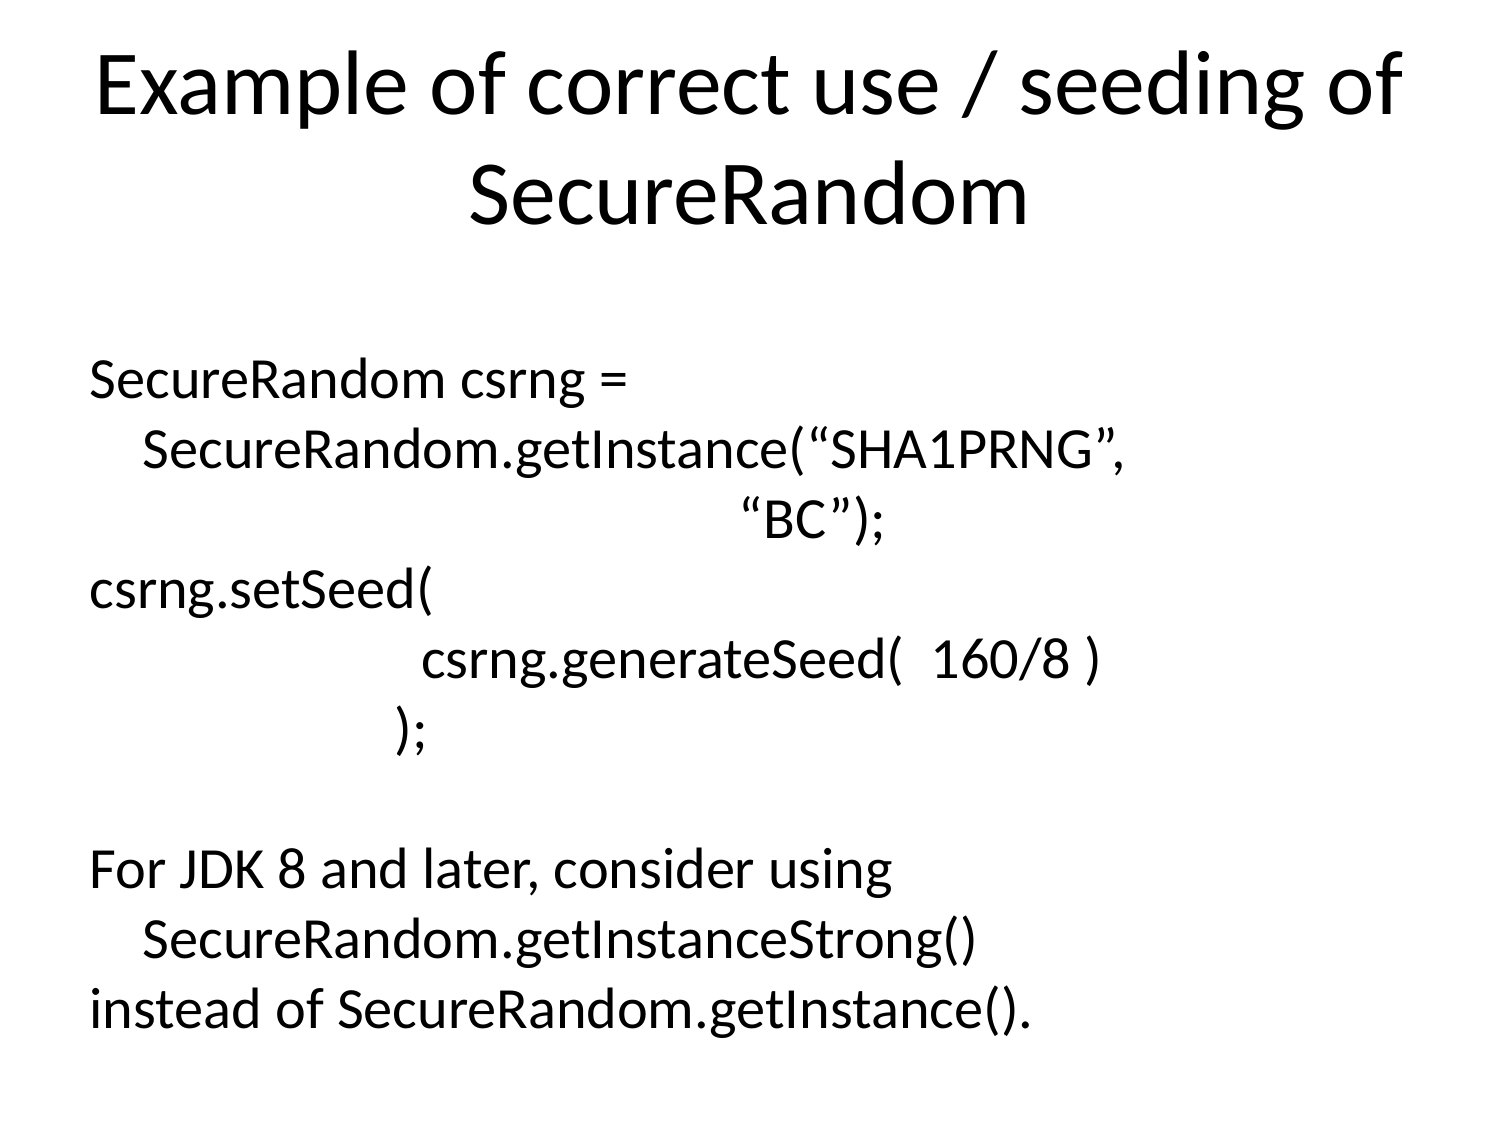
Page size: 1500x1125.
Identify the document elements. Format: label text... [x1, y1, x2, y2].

text_box SecureRandom csrng = SecureRandom.getInstance(“SHA1PRNG”, “BC”); csrng.setSeed( csrng.generateSeed( 160/8 ) ); For JDK 8 and later, consider using SecureRandom.getInstanceStrong() instead of SecureRandom.getInstance(). [75, 262, 1425, 1005]
text_box Example of correct use / seeding of SecureRandom [75, 39, 1425, 227]
